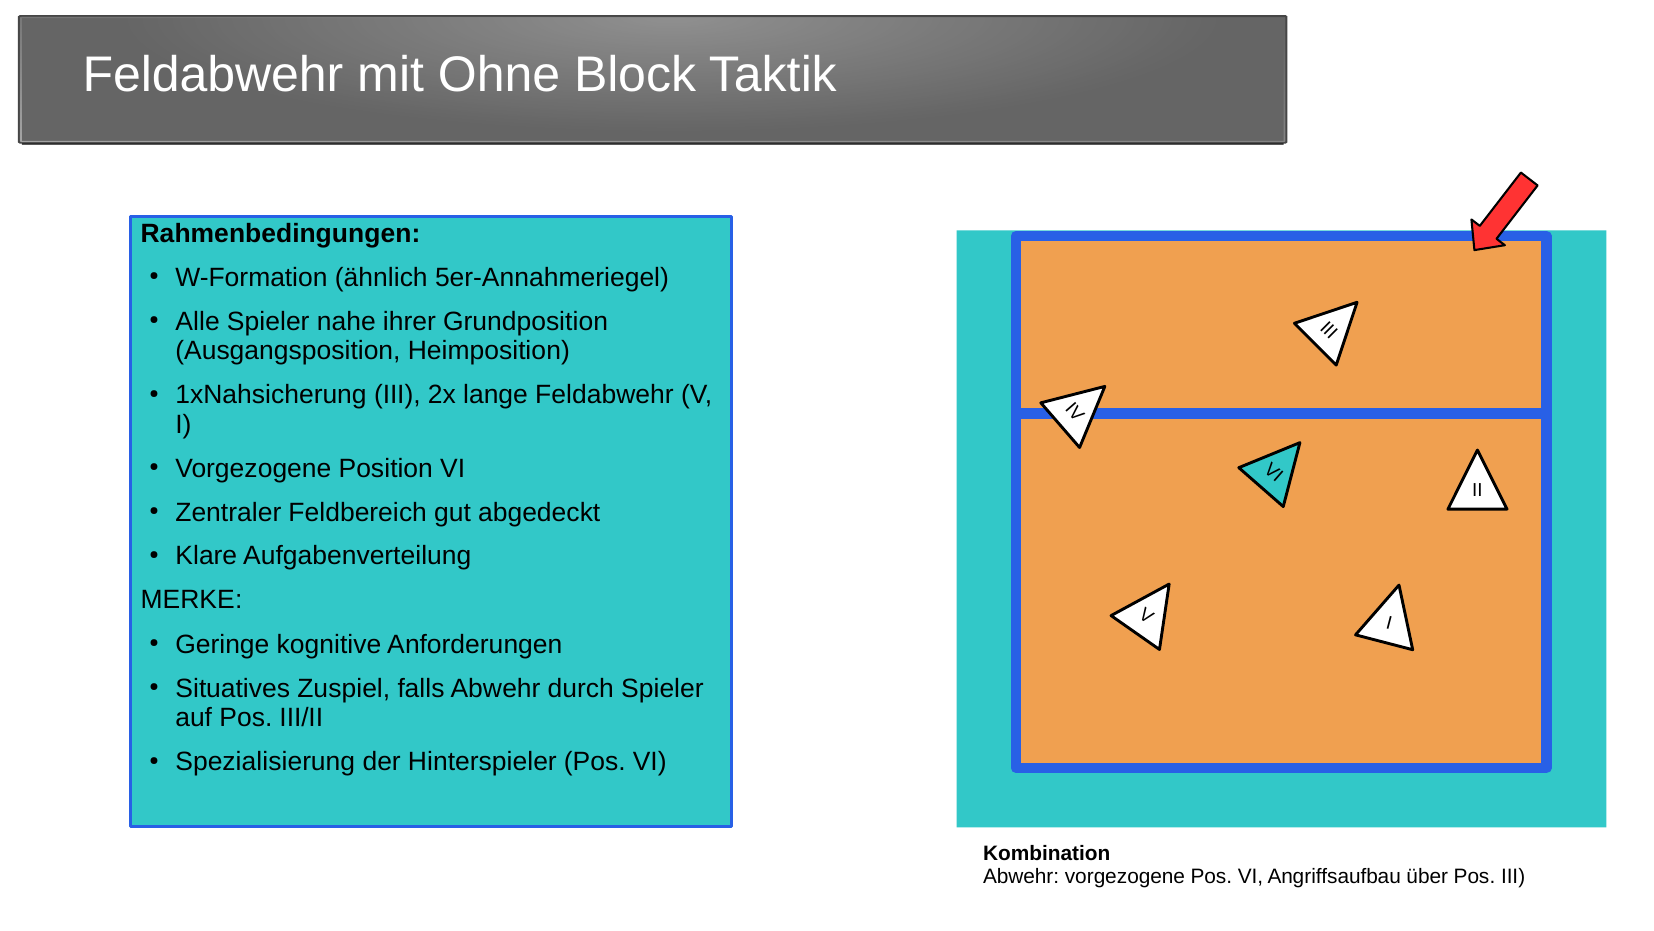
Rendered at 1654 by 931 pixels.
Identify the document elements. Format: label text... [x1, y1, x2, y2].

title Feldabwehr mit Ohne Block Taktik [82, 29, 1235, 119]
list Rahmenbedingungen: W-Formation (ähnlich 5er-Annahmeriegel) Alle Spieler nahe ihrer Grundposition (Ausgangsposition, Heimposition) 1xNahsicherung (III), 2x lange Feldabwehr (V, I) Vorgezogene Position VI Zentraler Feldbereich gut abgedeckt Klare Aufgabenverteilung MERKE: Geringe kognitive Anforderungen Situatives Zuspiel, falls Abwehr durch Spieler auf Pos. III/II Spezialisierung der Hinterspieler (Pos. VI) f [130, 216, 732, 827]
text_box V [1111, 584, 1170, 650]
text_box III [1294, 302, 1358, 366]
text_box II [1447, 450, 1508, 510]
text_box IV [1040, 386, 1105, 448]
text_box [1471, 172, 1538, 251]
text_box VI [1238, 442, 1300, 507]
text_box I [1355, 585, 1413, 650]
text_box Kombination Abwehr: vorgezogene Pos. VI, Angriffsaufbau über Pos. III) [968, 833, 1607, 919]
